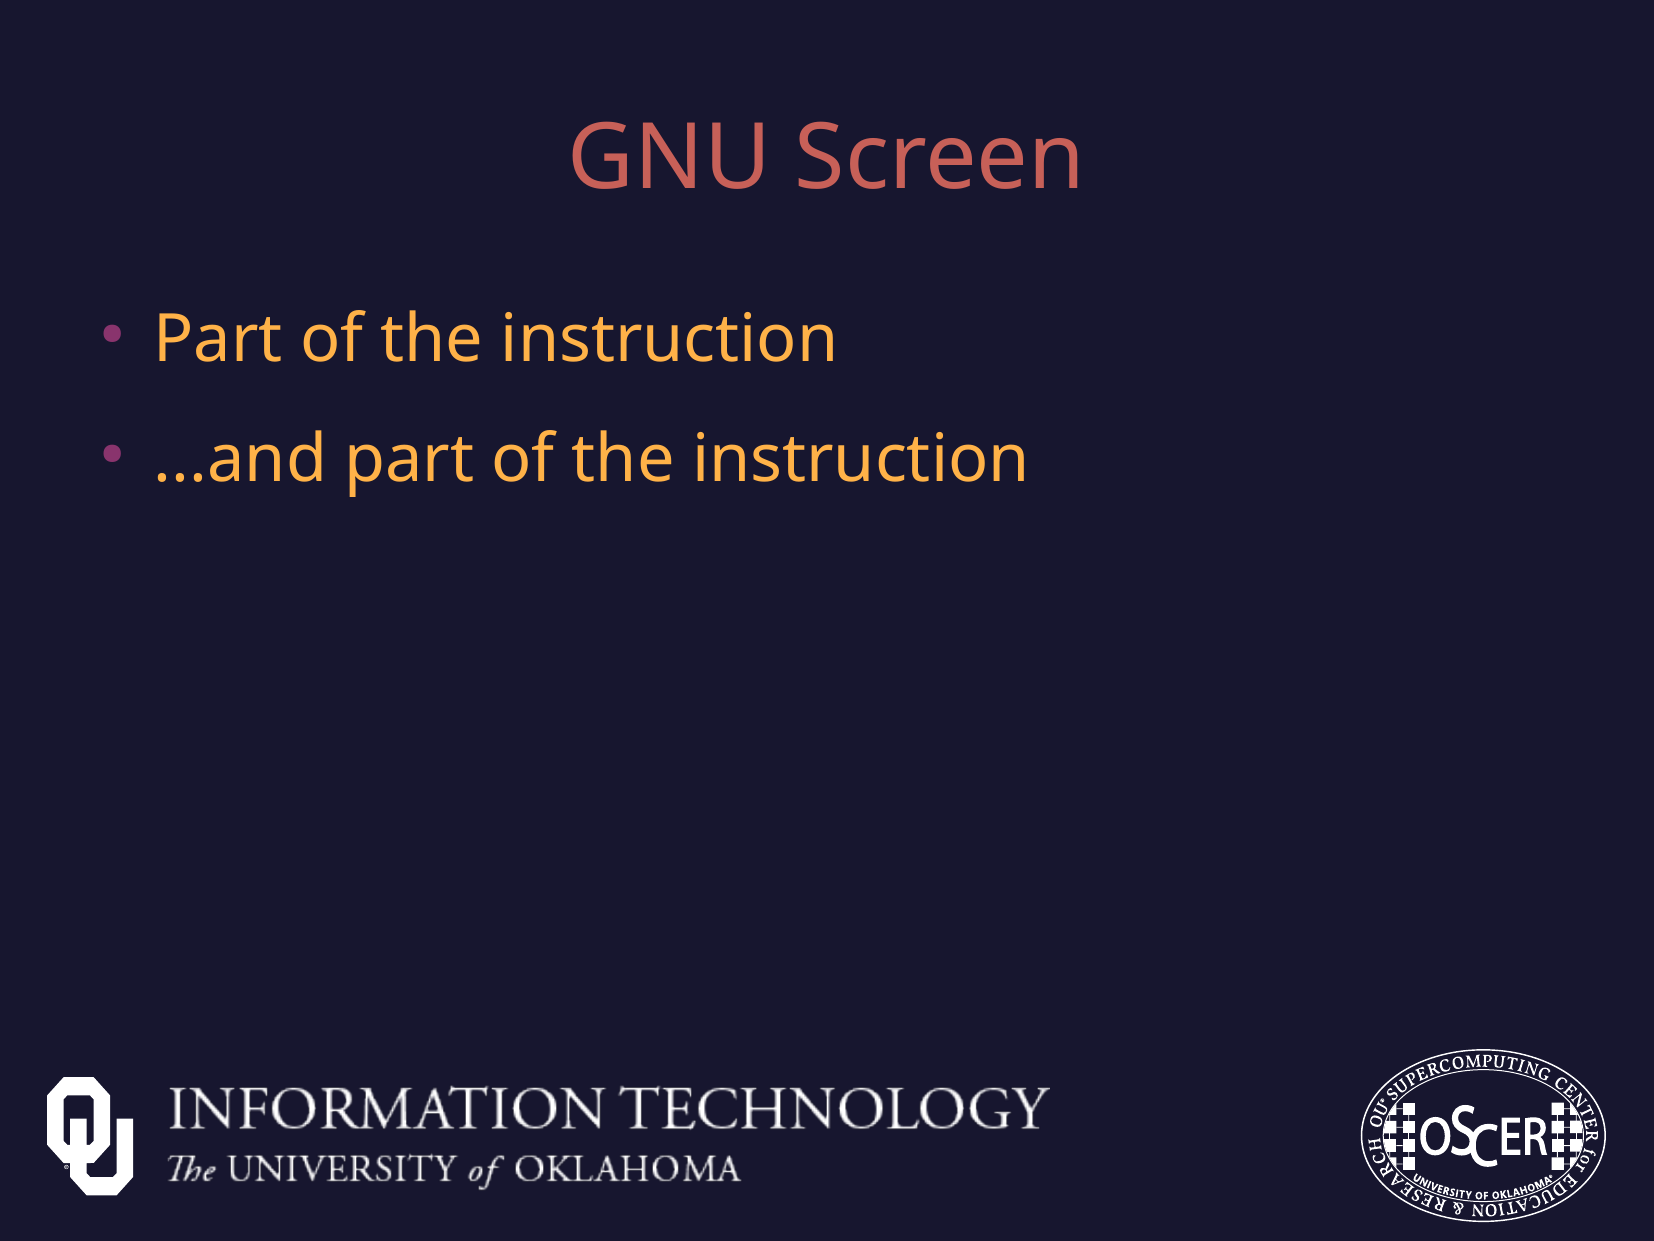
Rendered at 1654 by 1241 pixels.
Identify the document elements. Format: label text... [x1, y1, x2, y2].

picture [159, 1075, 1050, 1195]
title GNU Screen [82, 49, 1571, 257]
list Part of the instruction ...and part of the instruction [82, 290, 1571, 1010]
